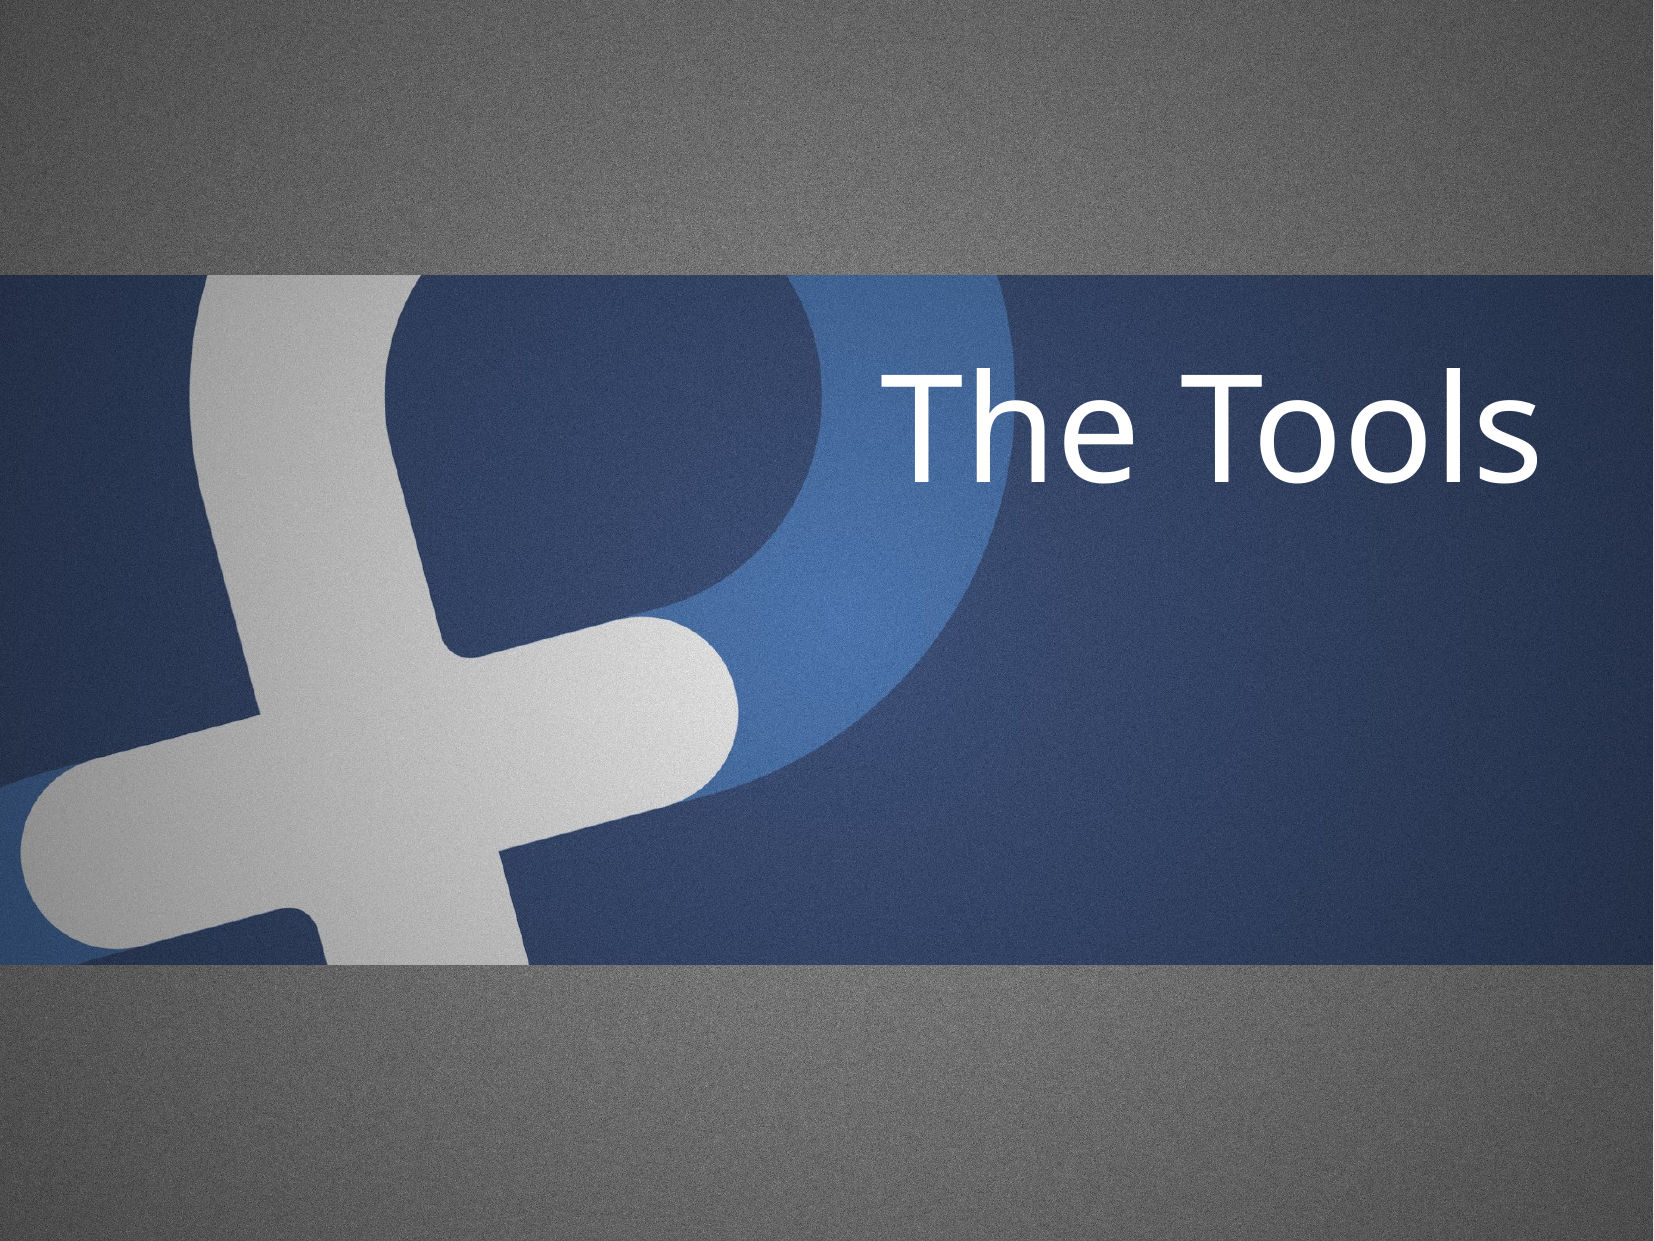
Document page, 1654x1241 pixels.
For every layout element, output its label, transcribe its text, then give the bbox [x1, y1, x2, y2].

picture [0, 0, 1654, 1241]
text_box The Tools [445, 315, 1561, 655]
